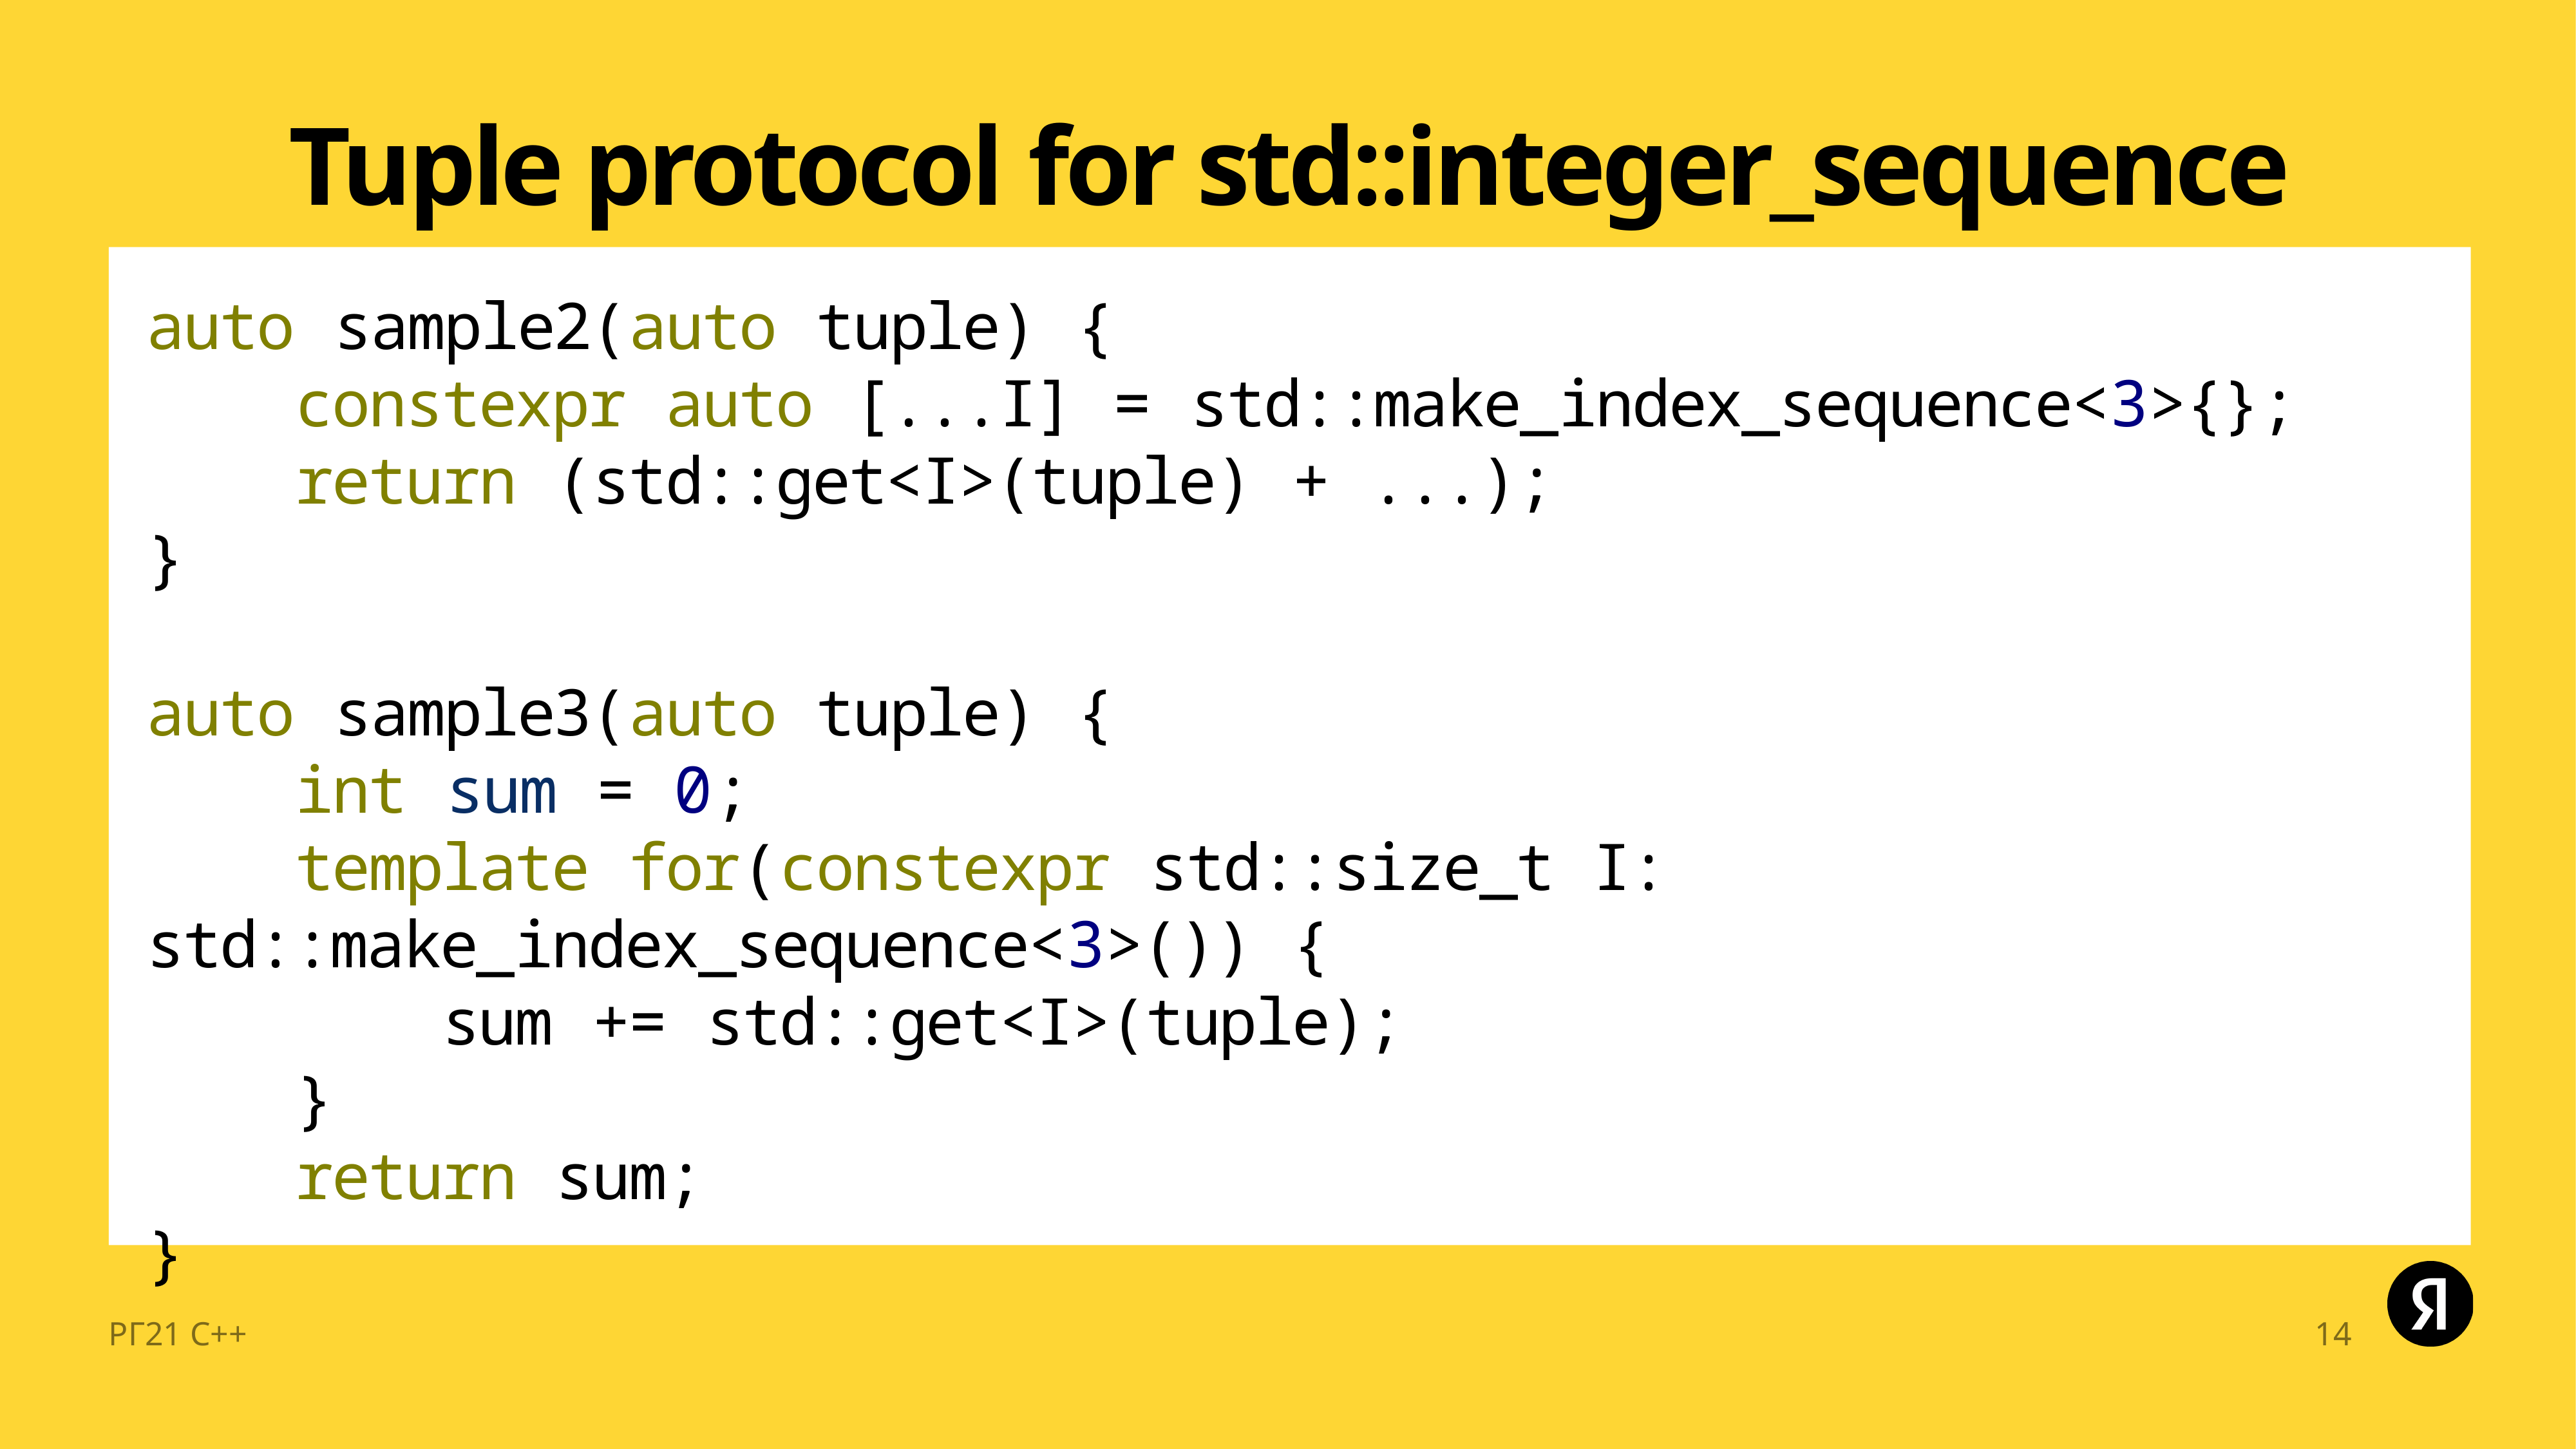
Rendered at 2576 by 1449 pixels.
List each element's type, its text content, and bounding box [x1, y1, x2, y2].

list auto sample2(auto tuple) { constexpr auto [...I] = std::make_index_sequence<3>{}; return (std::get<I>(tuple) + ...); } auto sample3(auto tuple) { int sum = 0; template for(constexpr std::size_t I: std::make_index_sequence<3>()) { sum += std::get<I>(tuple); } return sum; } [108, 247, 2471, 1245]
title Tuple protocol for std::integer_sequence [106, 101, 2473, 228]
picture [2387, 1261, 2474, 1347]
